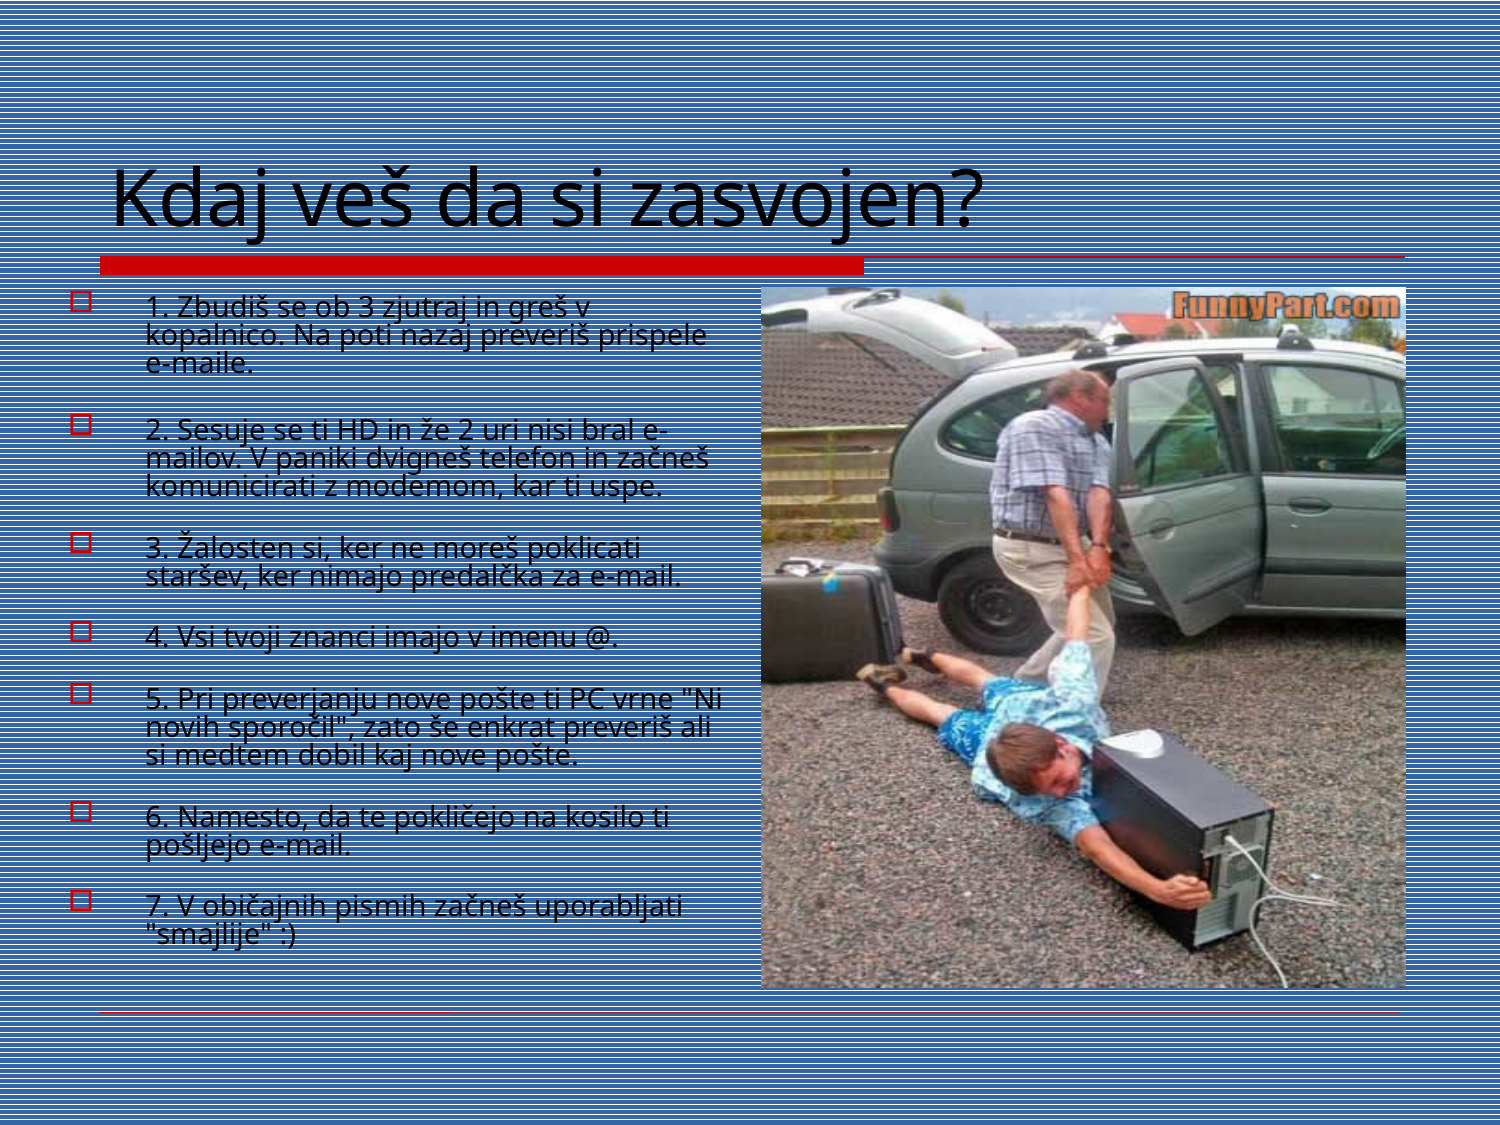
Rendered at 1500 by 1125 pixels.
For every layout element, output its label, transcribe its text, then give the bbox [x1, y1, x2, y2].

list 1. Zbudiš se ob 3 zjutraj in greš v kopalnico. Na poti nazaj preveriš prispele e-maile. 2. Sesuje se ti HD in že 2 uri nisi bral e-mailov. V paniki dvigneš telefon in začneš komunicirati z modemom, kar ti uspe. 3. Žalosten si, ker ne moreš poklicati staršev, ker nimajo predalčka za e-mail. 4. Vsi tvoji znanci imajo v imenu @. 5. Pri preverjanju nove pošte ti PC vrne "Ni novih sporočil", zato še enkrat preveriš ali si medtem dobil kaj nove pošte. 6. Namesto, da te pokličejo na kosilo ti pošljejo e-mail. 7. V običajnih pismih začneš uporabljati "smajlije" :) [53, 287, 750, 988]
picture [761, 287, 1406, 988]
title Kdaj veš da si zasvojen? [94, 50, 1407, 250]
